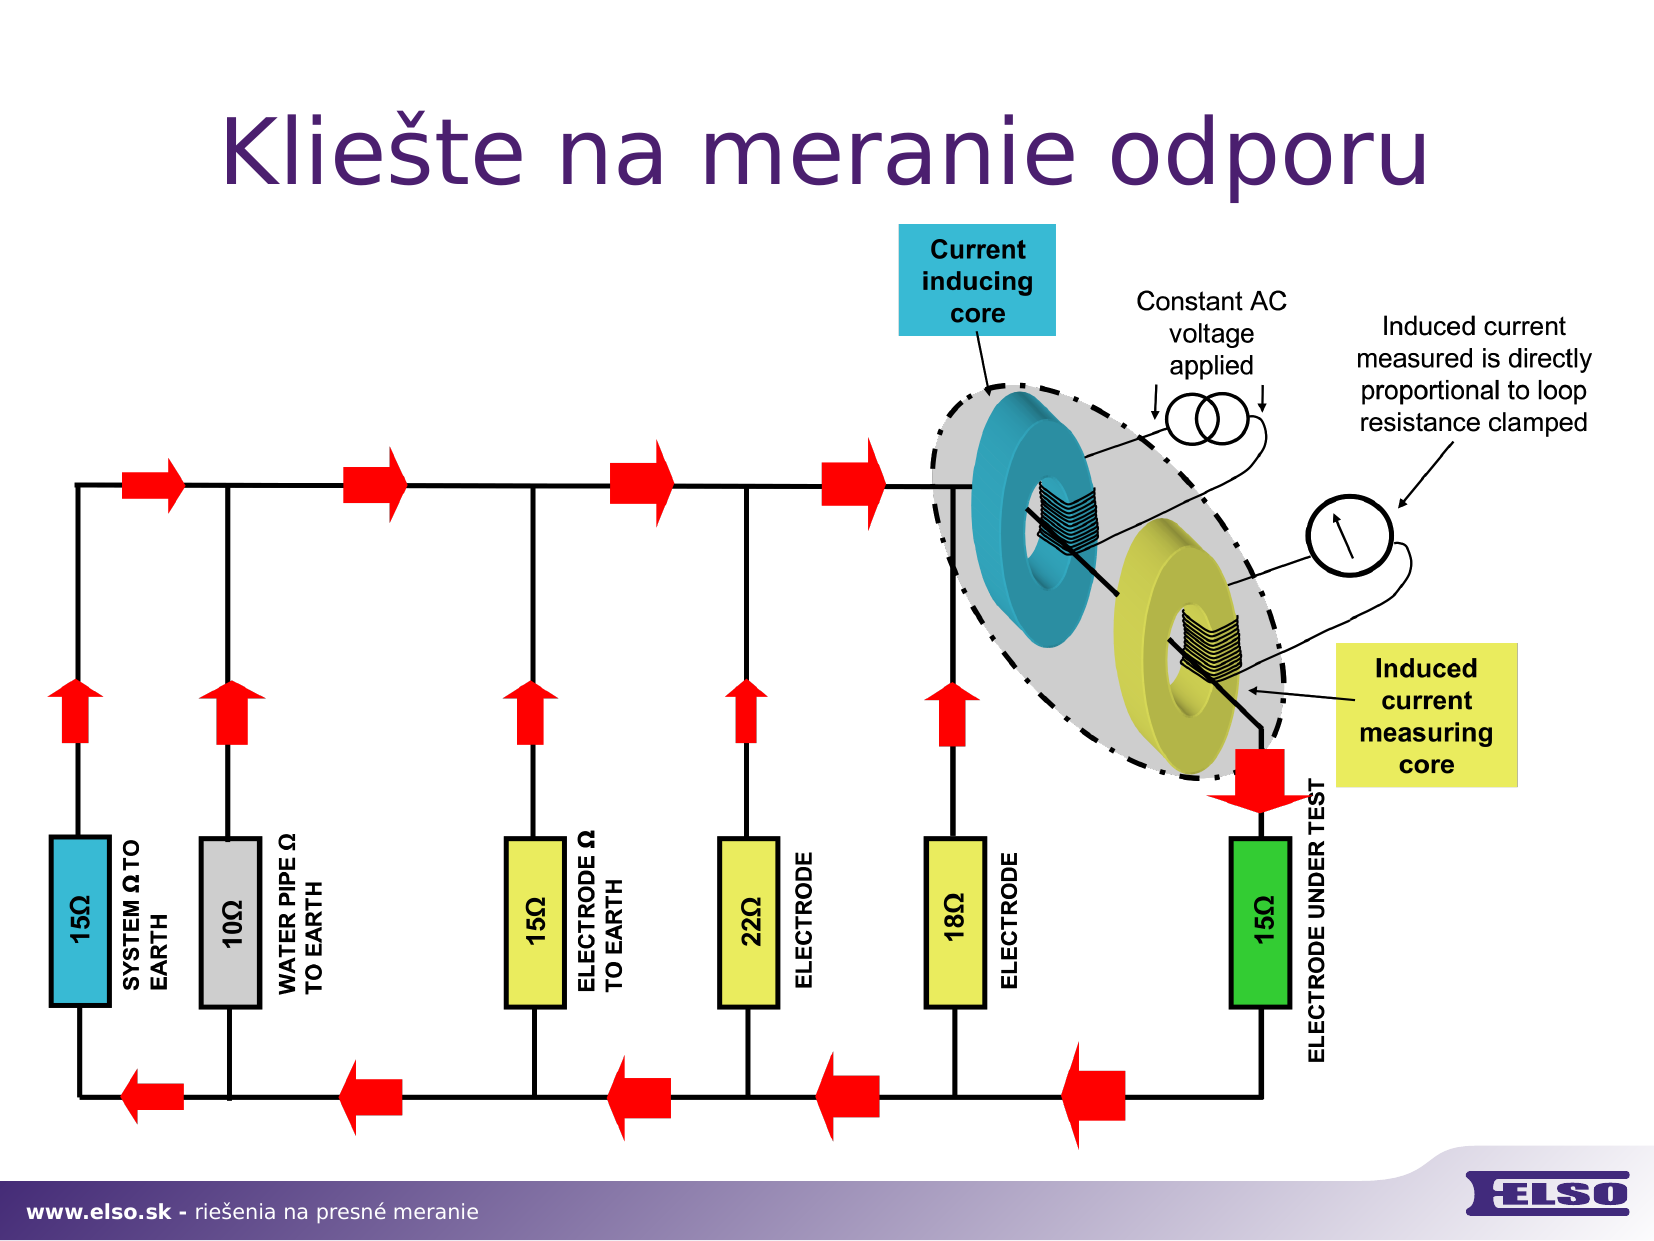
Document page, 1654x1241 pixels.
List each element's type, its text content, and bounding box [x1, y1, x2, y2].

title Kliešte na meranie odporu [82, 49, 1571, 224]
picture [47, 224, 1592, 1150]
